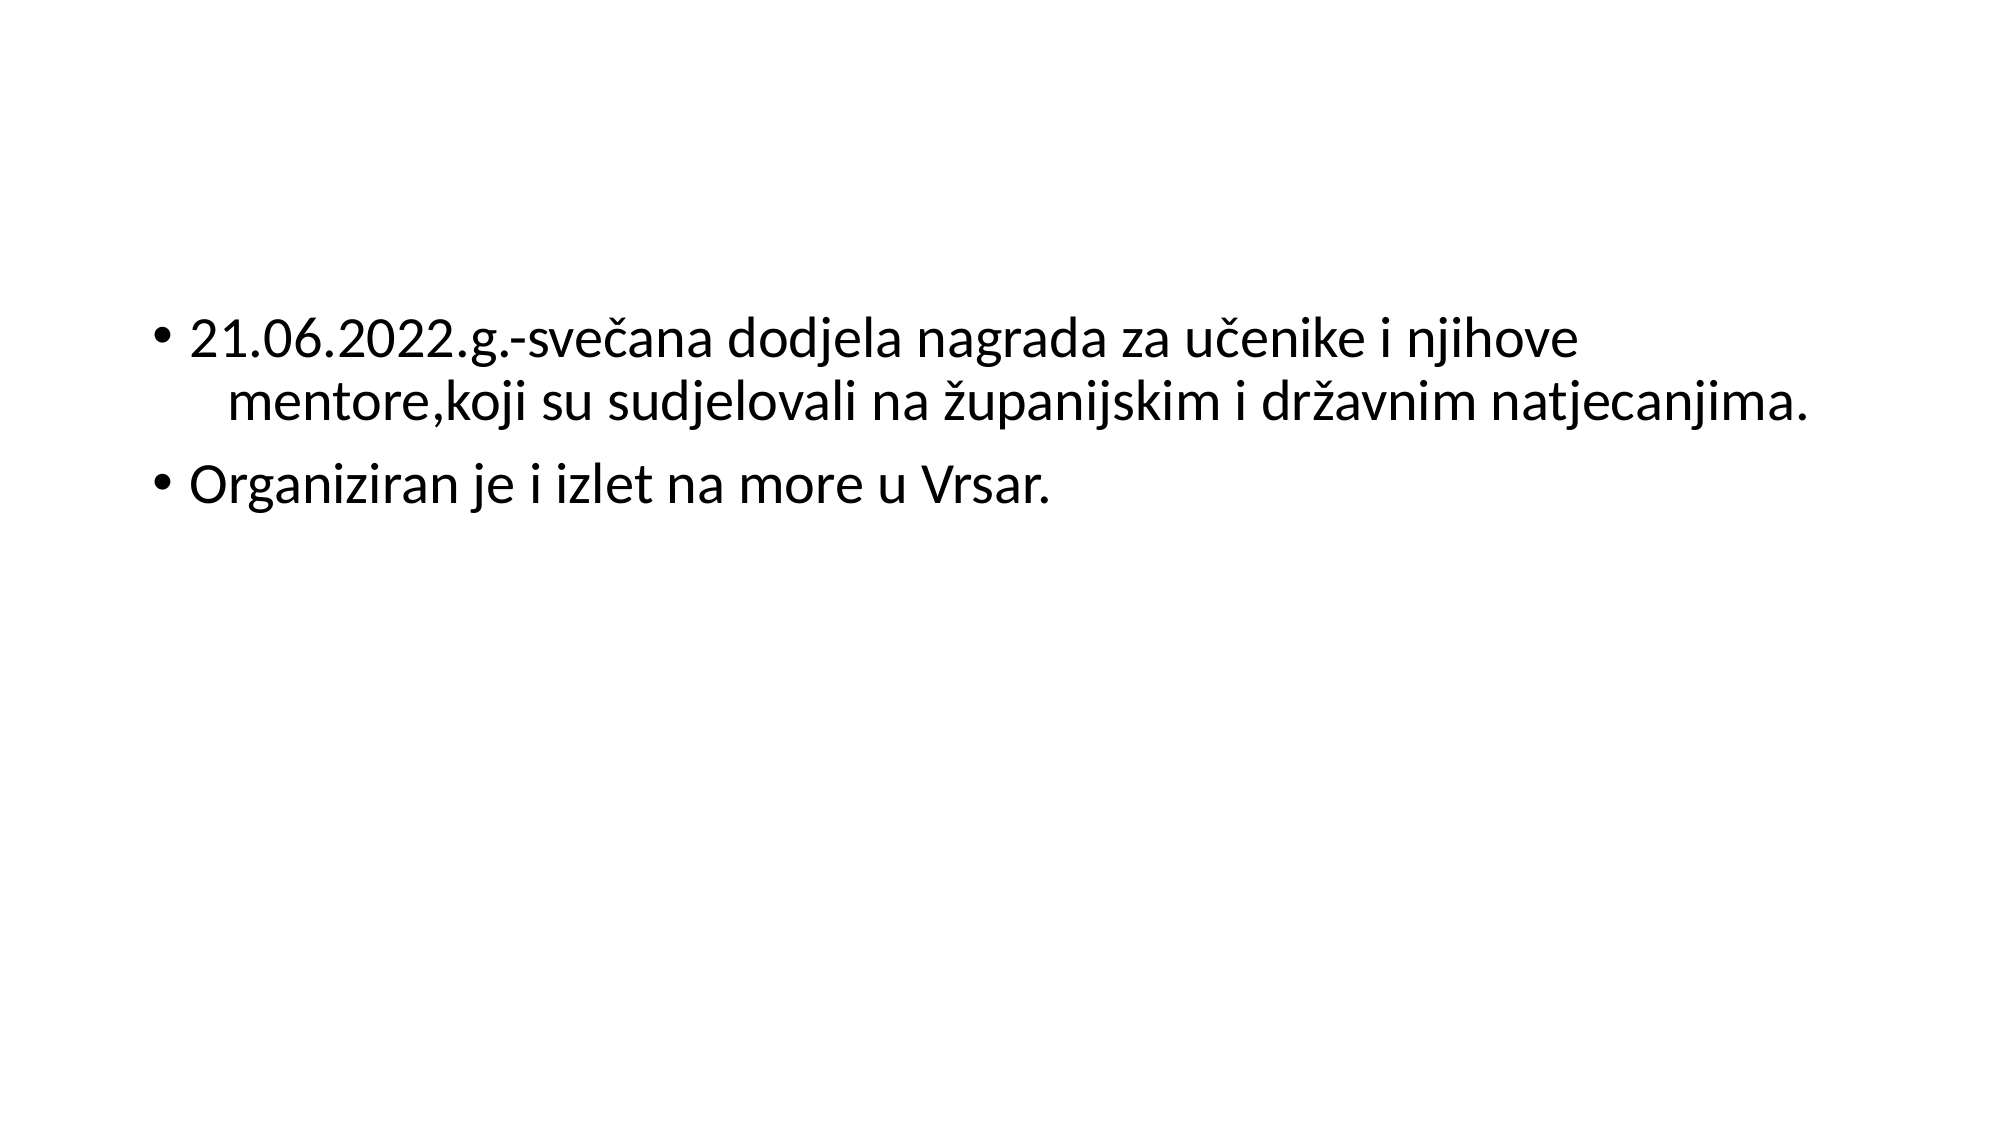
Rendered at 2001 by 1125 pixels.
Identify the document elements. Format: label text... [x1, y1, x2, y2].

list 21.06.2022.g.-svečana dodjela nagrada za učenike i njihove mentore,koji su sudjelovali na županijskim i državnim natjecanjima. Organiziran je i izlet na more u Vrsar. [137, 299, 1863, 1014]
